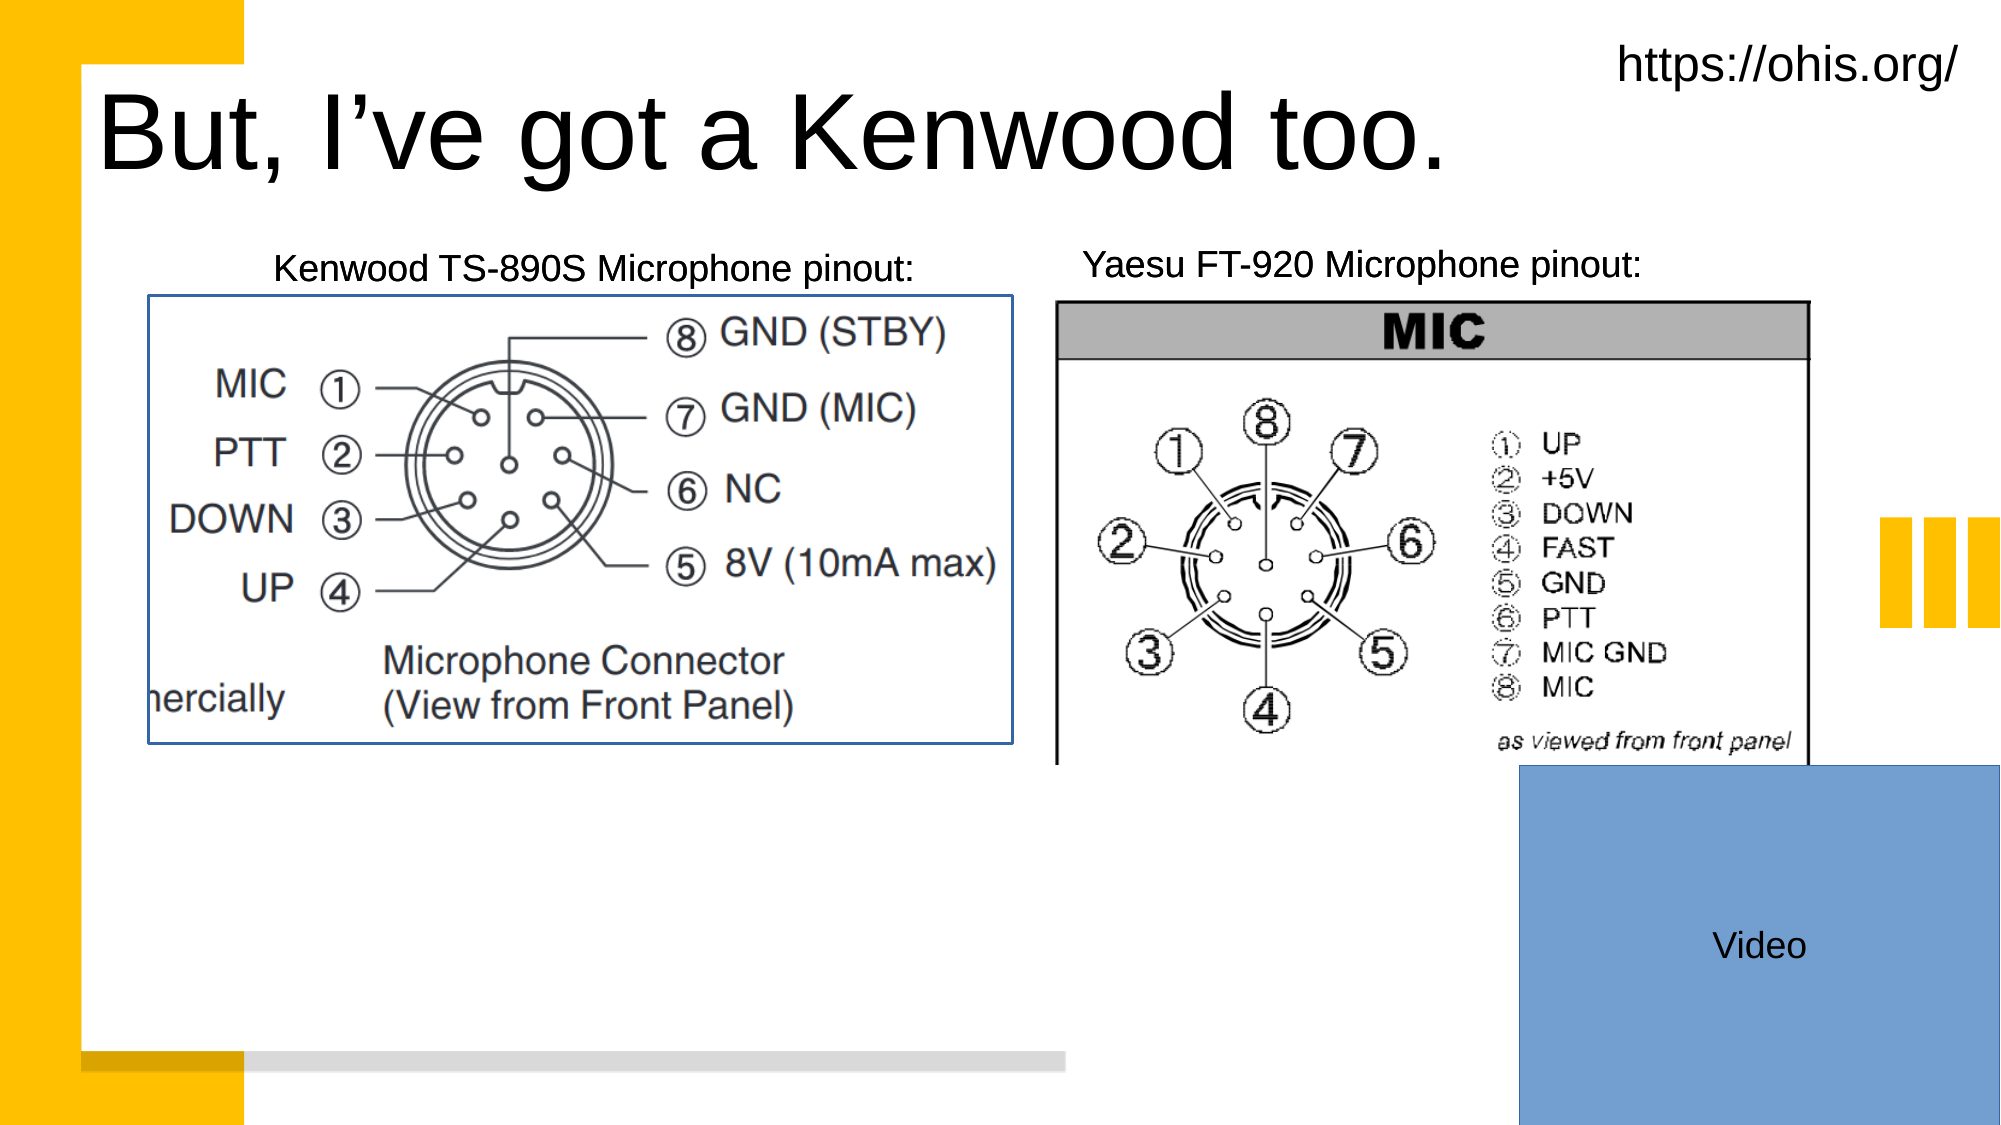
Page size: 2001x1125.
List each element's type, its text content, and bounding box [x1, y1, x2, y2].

text_box Kenwood TS-890S Microphone pinout: [258, 240, 931, 297]
text_box But, I’ve got a Kenwood too. [81, 64, 1921, 201]
text_box https://ohis.org/ [1590, 29, 1974, 105]
text_box [0, 0, 2000, 1125]
text_box Video [1519, 765, 2000, 1125]
picture [150, 296, 1011, 743]
picture [1050, 293, 1811, 766]
text_box Yaesu FT-920 Microphone pinout: [1067, 236, 1658, 294]
